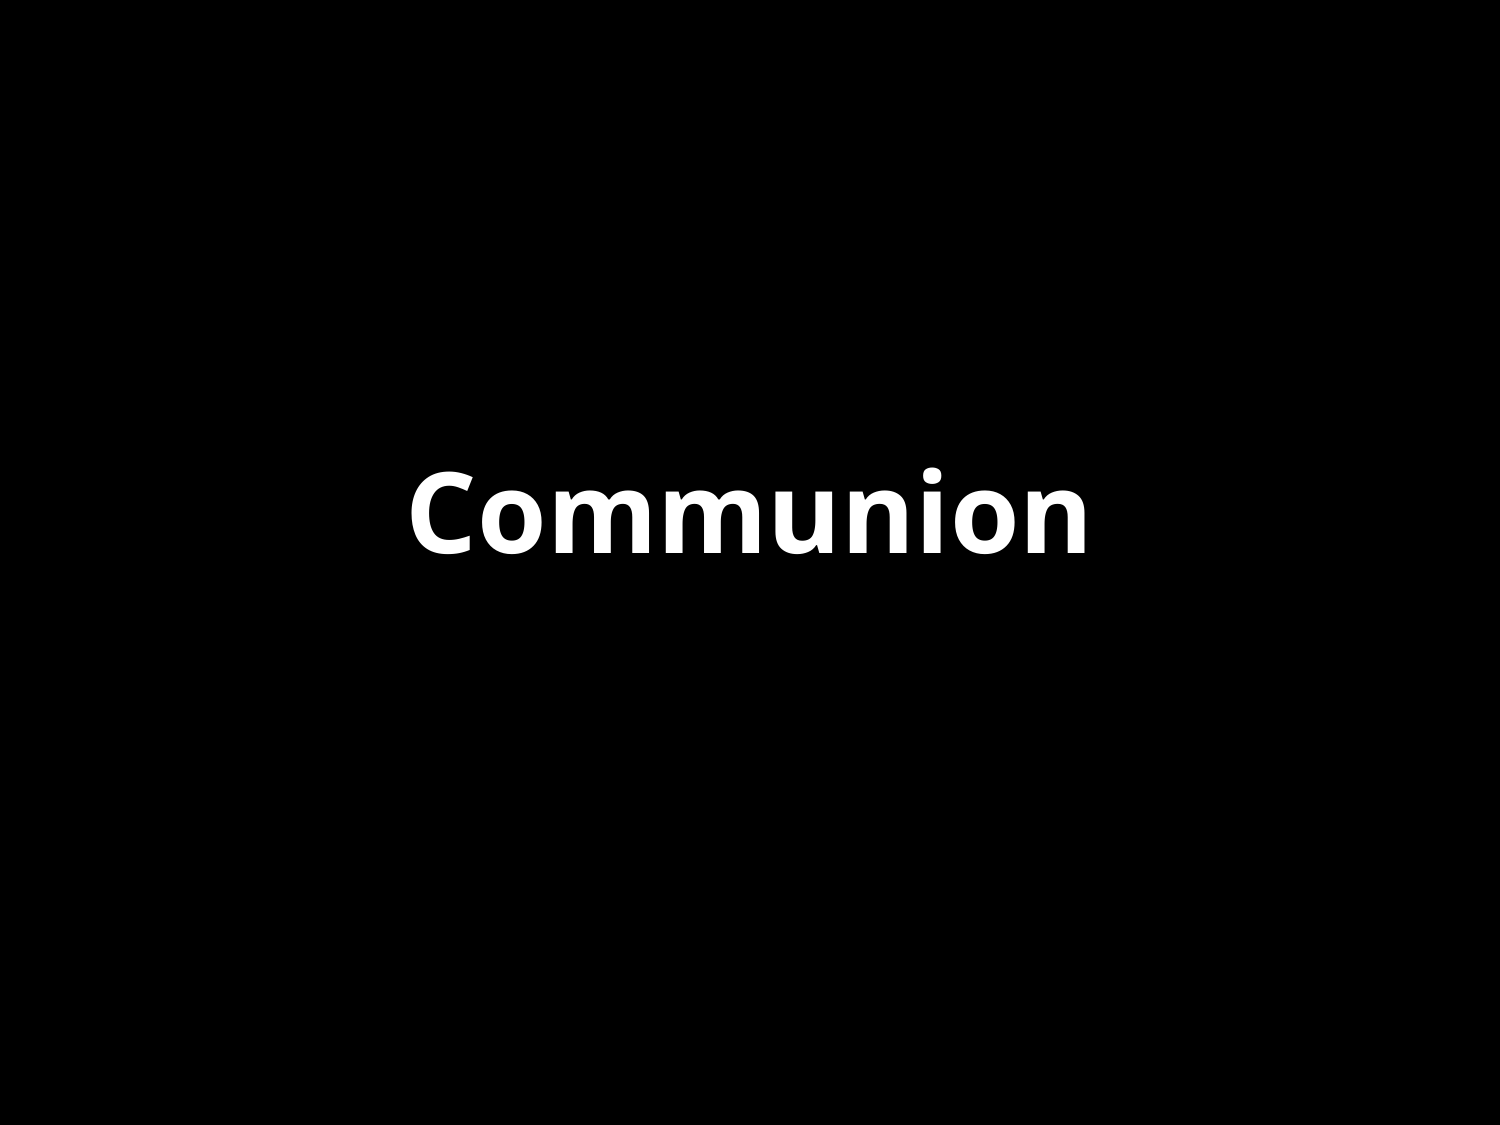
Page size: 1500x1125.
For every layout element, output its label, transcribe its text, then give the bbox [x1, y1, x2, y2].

text_box Communion [0, 66, 1500, 591]
